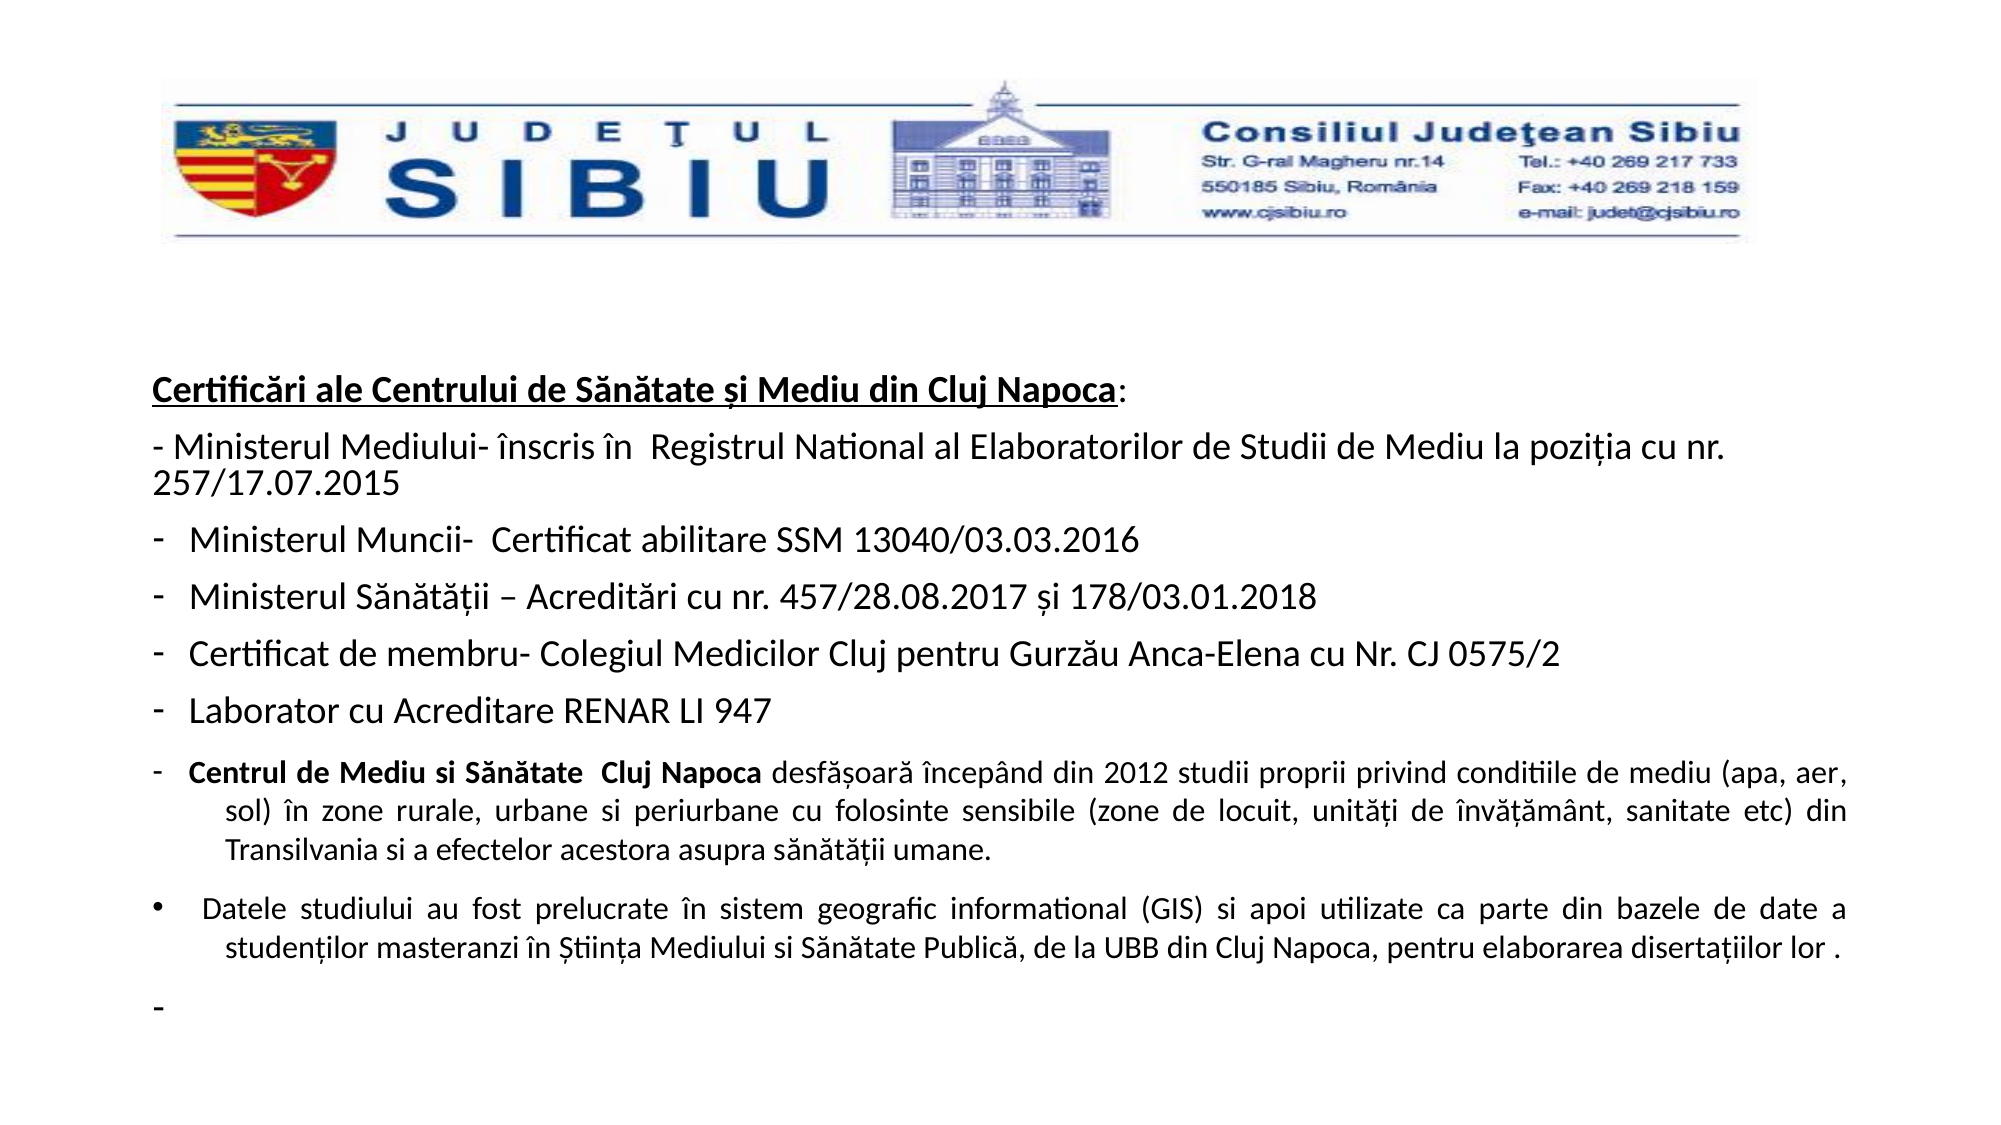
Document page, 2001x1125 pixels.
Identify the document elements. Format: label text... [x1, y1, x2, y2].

picture [161, 78, 1757, 244]
list Certificări ale Centrului de Sănătate și Mediu din Cluj Napoca: - Ministerul Mediului- înscris în Registrul National al Elaboratorilor de Studii de Mediu la poziția cu nr. 257/17.07.2015 Ministerul Muncii- Certificat abilitare SSM 13040/03.03.2016 Ministerul Sănătății – Acreditări cu nr. 457/28.08.2017 și 178/03.01.2018 Certificat de membru- Colegiul Medicilor Cluj pentru Gurzău Anca-Elena cu Nr. CJ 0575/2 Laborator cu Acreditare RENAR LI 947 Centrul de Mediu si Sănătate Cluj Napoca desfășoară începând din 2012 studii proprii privind conditiile de mediu (apa, aer, sol) în zone rurale, urbane si periurbane cu folosinte sensibile (zone de locuit, unități de învățământ, sanitate etc) din Transilvania si a efectelor acestora asupra sănătății umane. Datele studiului au fost prelucrate în sistem geografic informational (GIS) si apoi utilizate ca parte din bazele de date a studenților masteranzi în Știința Mediului si Sănătate Publică, de la UBB din Cluj Napoca, pentru elaborarea disertațiilor lor . [137, 299, 1863, 1014]
